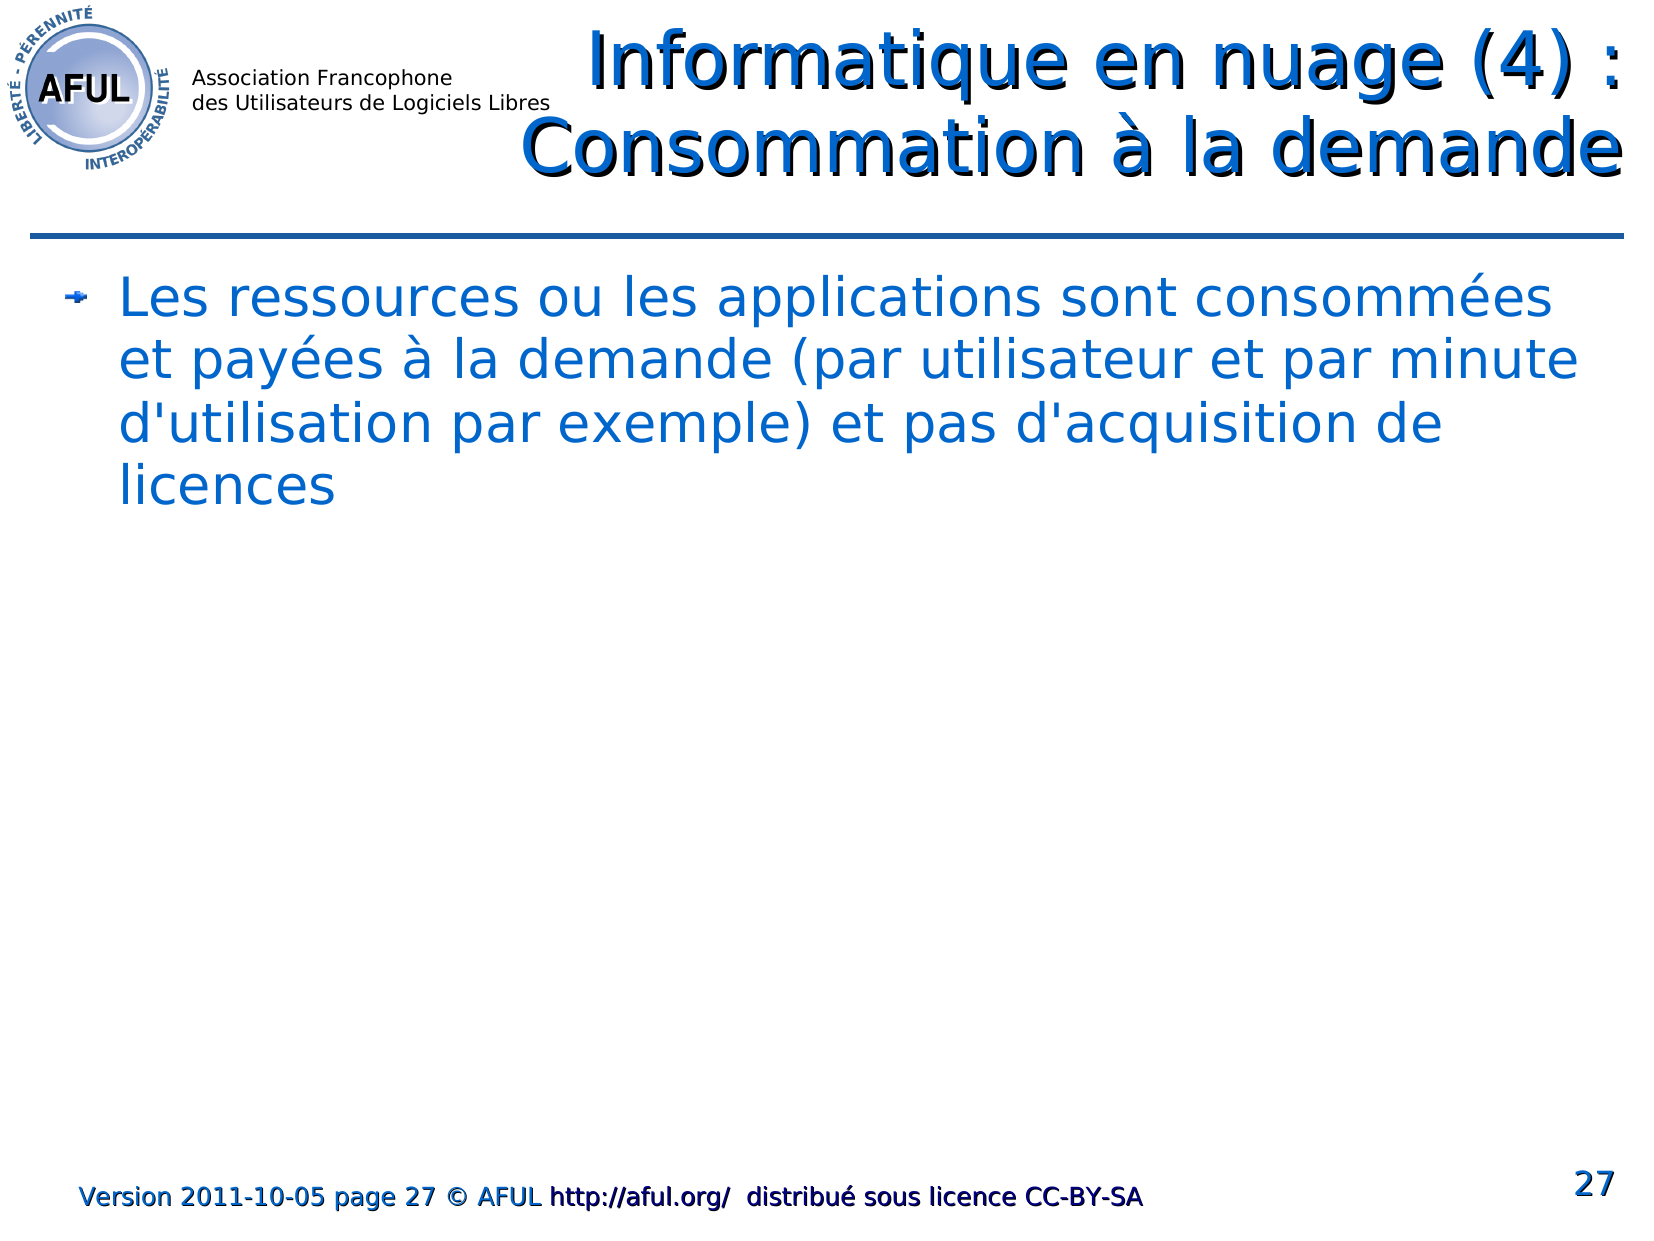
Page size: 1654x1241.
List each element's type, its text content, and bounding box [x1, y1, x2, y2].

list Les ressources ou les applications sont consommées et payées à la demande (par utilisateur et par minute d'utilisation par exemple) et pas d'acquisition de licences [47, 265, 1595, 1196]
title Informatique en nuage (4) : Consommation à la demande [501, 7, 1625, 200]
picture [0, 0, 178, 178]
